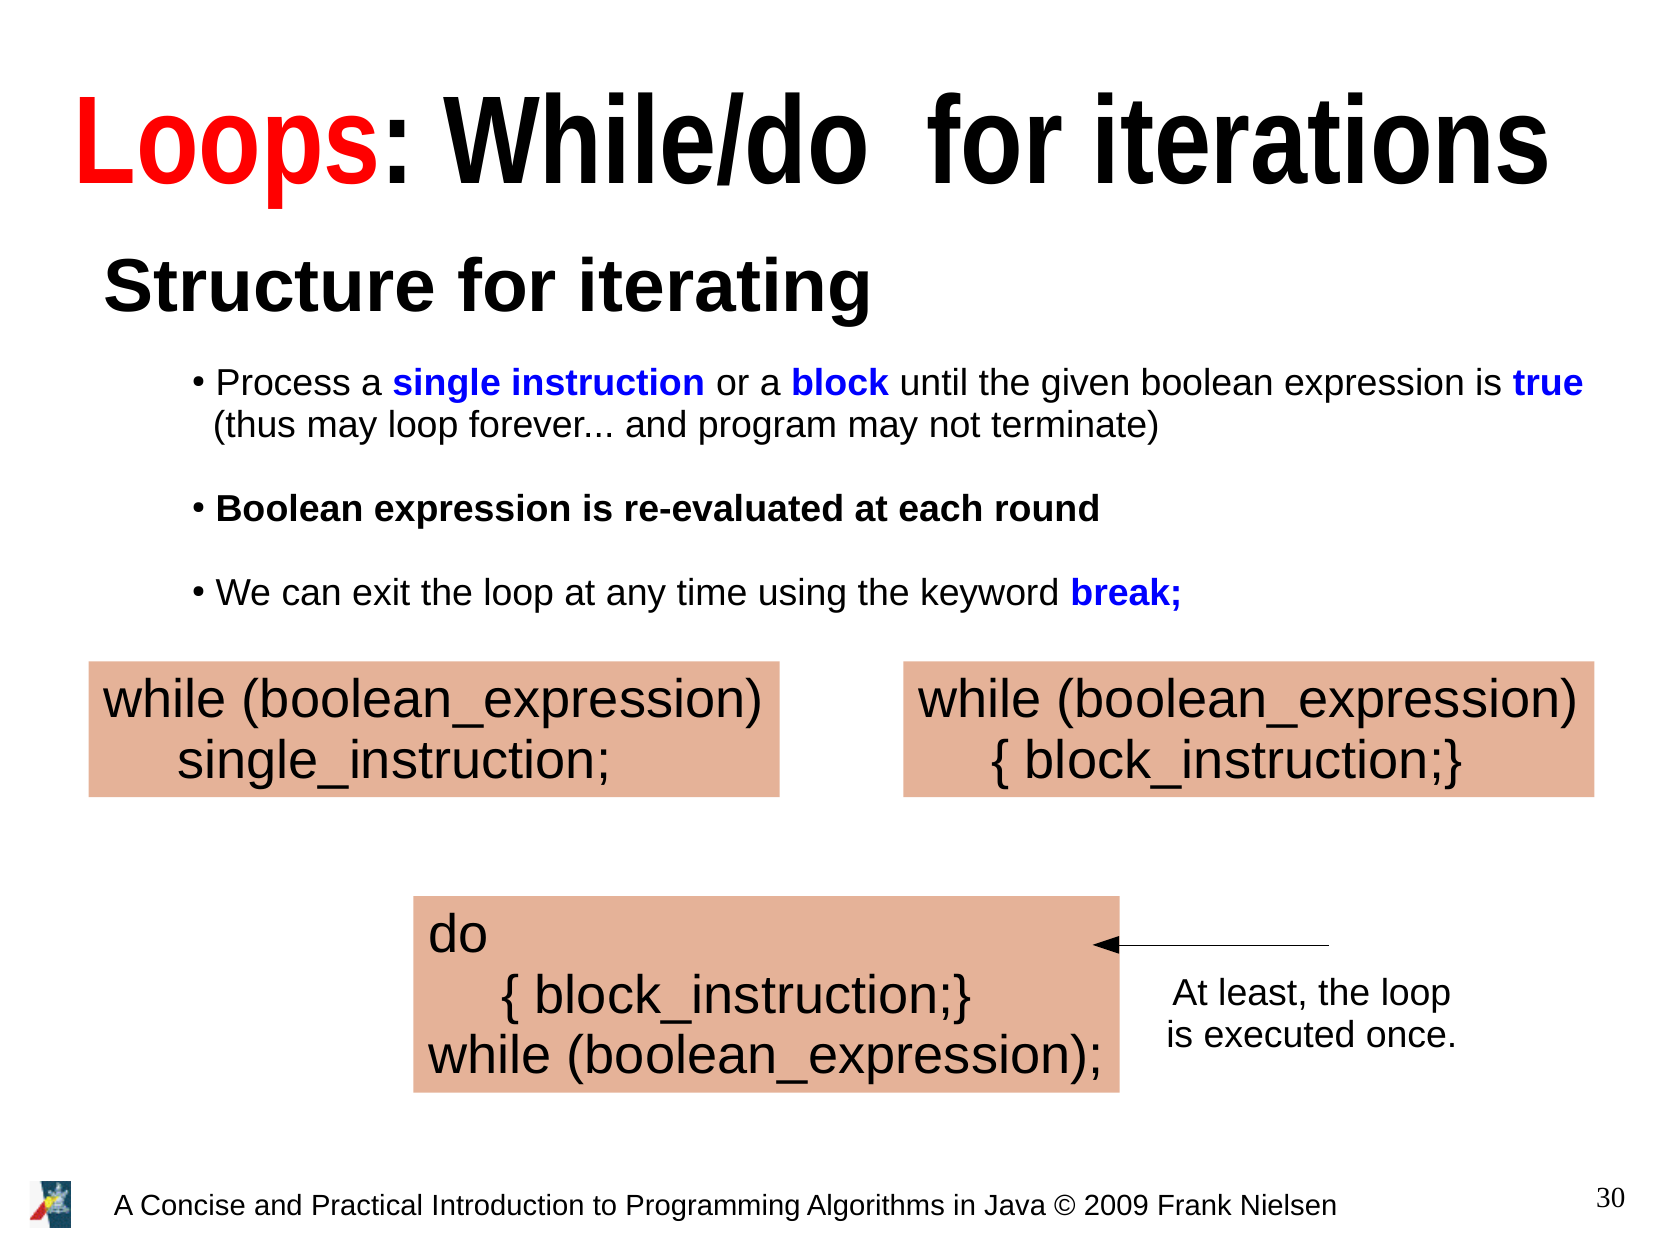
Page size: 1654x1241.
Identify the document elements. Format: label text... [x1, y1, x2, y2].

picture [29, 1181, 71, 1228]
text_box At least, the loop is executed once. [1151, 964, 1473, 1063]
text_box while (boolean_expression) { block_instruction;} [903, 661, 1595, 798]
text_box Process a single instruction or a block until the given boolean expression is true (thus may loop forever... and program may not terminate) Boolean expression is re-evaluated at each round We can exit the loop at any time using the keyword break; [177, 354, 1599, 625]
text_box while (boolean_expression) single_instruction; [88, 661, 780, 798]
text_box Loops: While/do for iterations [59, 59, 1625, 217]
text_box do { block_instruction;} while (boolean_expression); [413, 896, 1120, 1093]
text_box Structure for iterating [88, 236, 889, 336]
